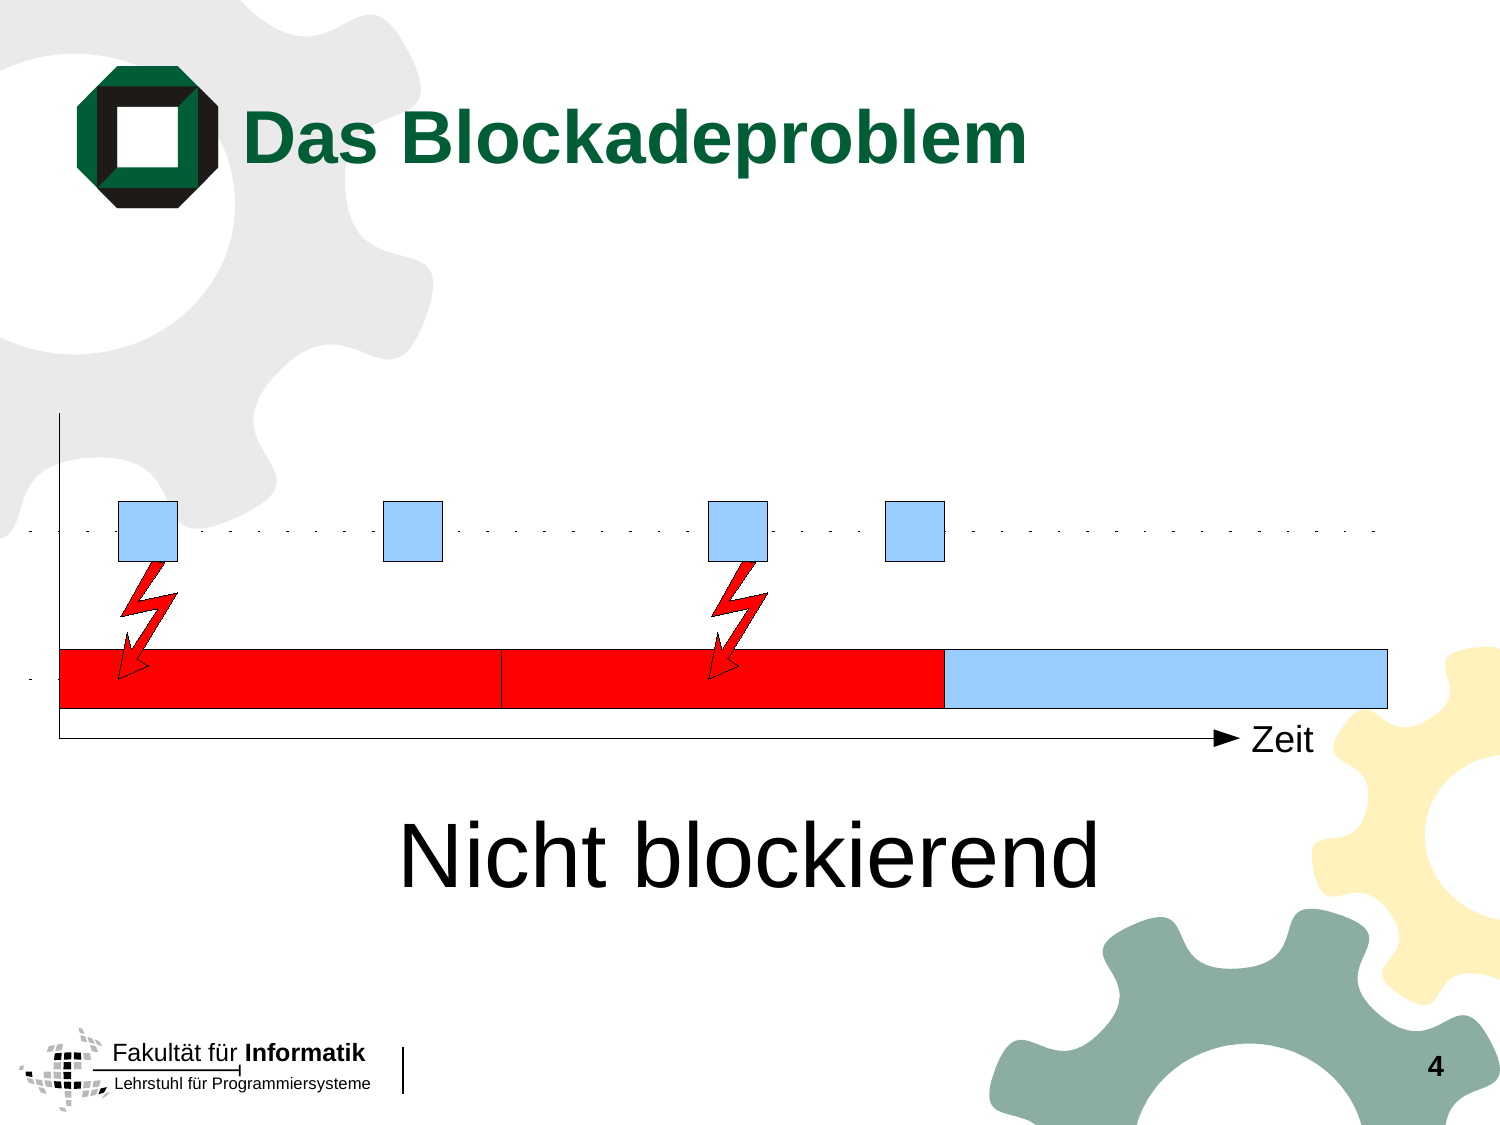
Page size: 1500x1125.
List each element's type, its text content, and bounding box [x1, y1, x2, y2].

text_box Nicht blockierend [0, 797, 1500, 915]
text_box [885, 501, 945, 562]
text_box [383, 501, 443, 562]
title Das Blockadeproblem [242, 19, 1425, 256]
text_box Zeit [1236, 710, 1329, 768]
text_box [60, 501, 1388, 709]
